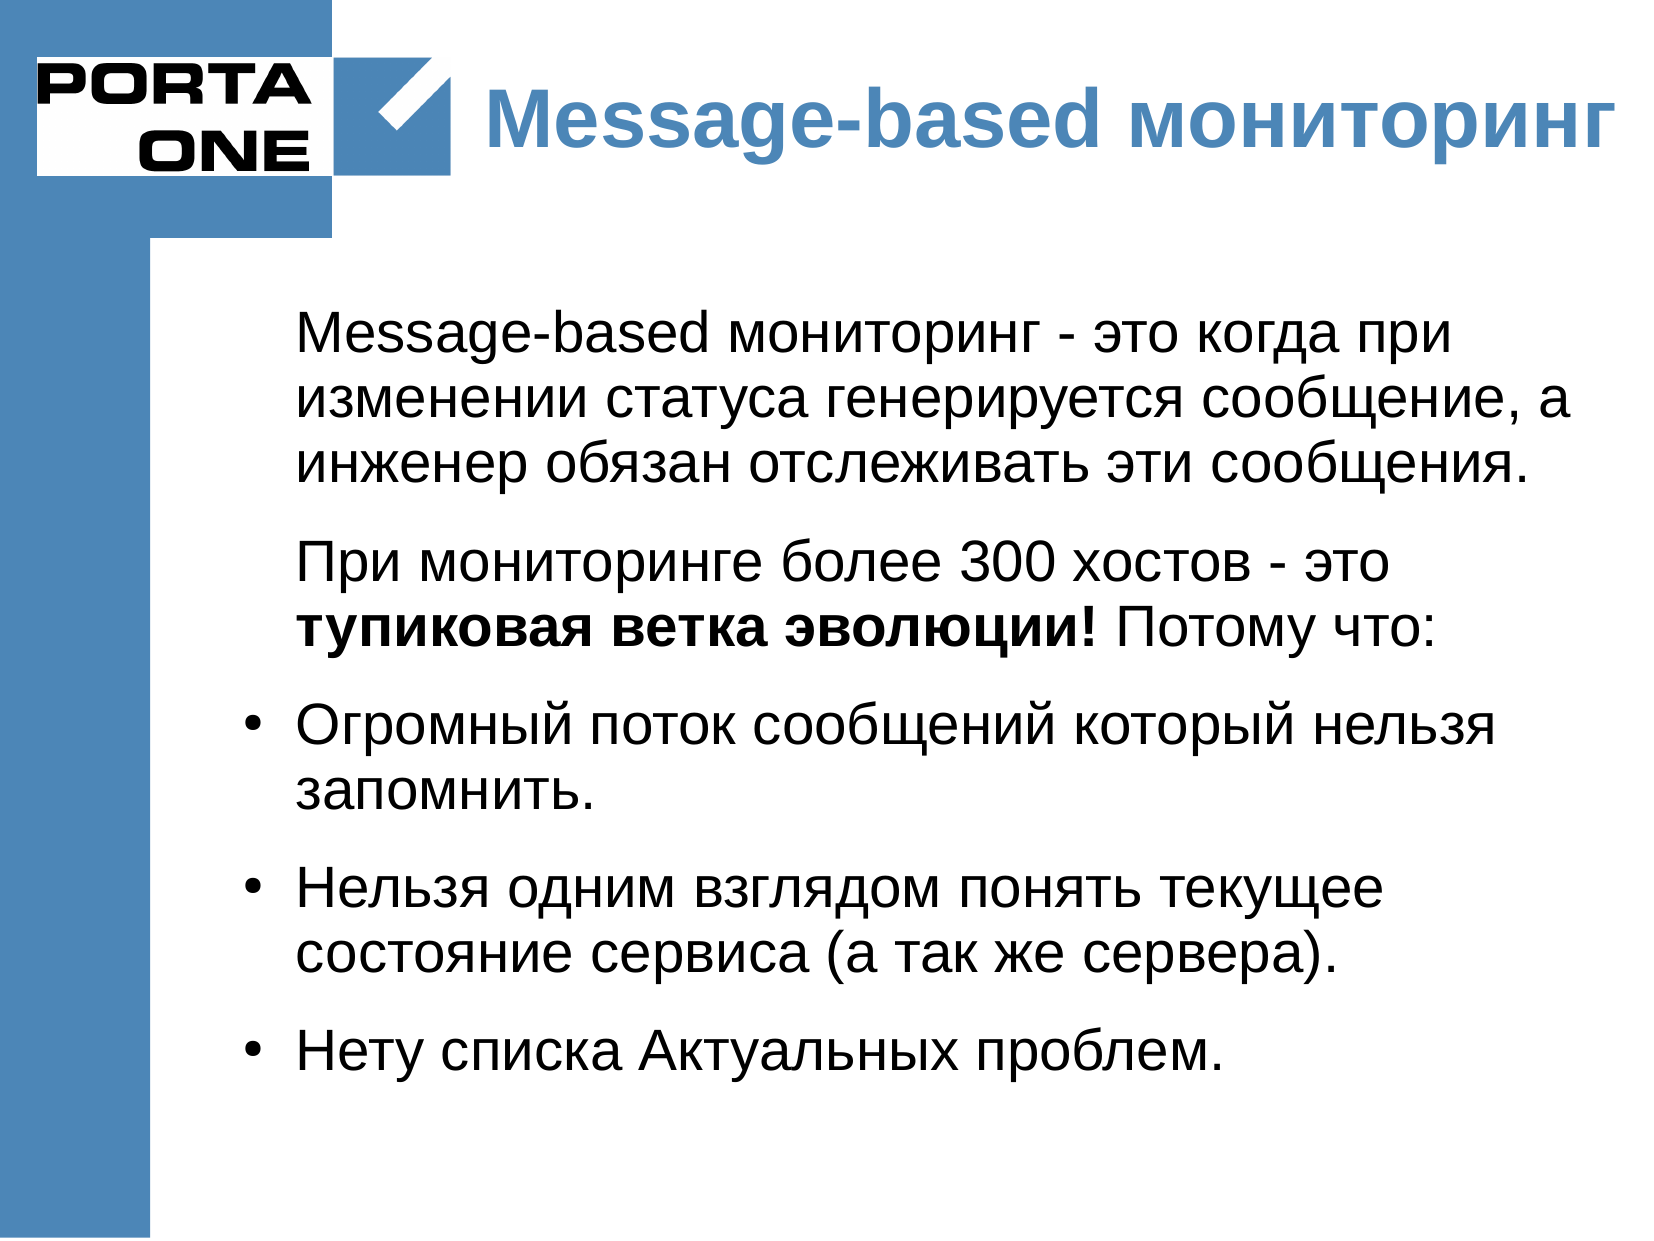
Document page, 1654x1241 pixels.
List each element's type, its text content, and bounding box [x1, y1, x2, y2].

title Message-based мониторинг [449, 0, 1653, 239]
text_box [0, 0, 332, 1238]
picture [37, 57, 449, 176]
list Message-based мониторинг - это когда при изменении статуса генерируется сообщение, а инженер обязан отслеживать эти сообщения. При мониторинге более 300 хостов - это тупиковая ветка эволюции! Потому что: Огромный поток сообщений который нельзя запомнить. Нельзя одним взглядом понять текущее состояние сервиса (а так же сервера). Нету списка Актуальных проблем. [225, 300, 1576, 1163]
